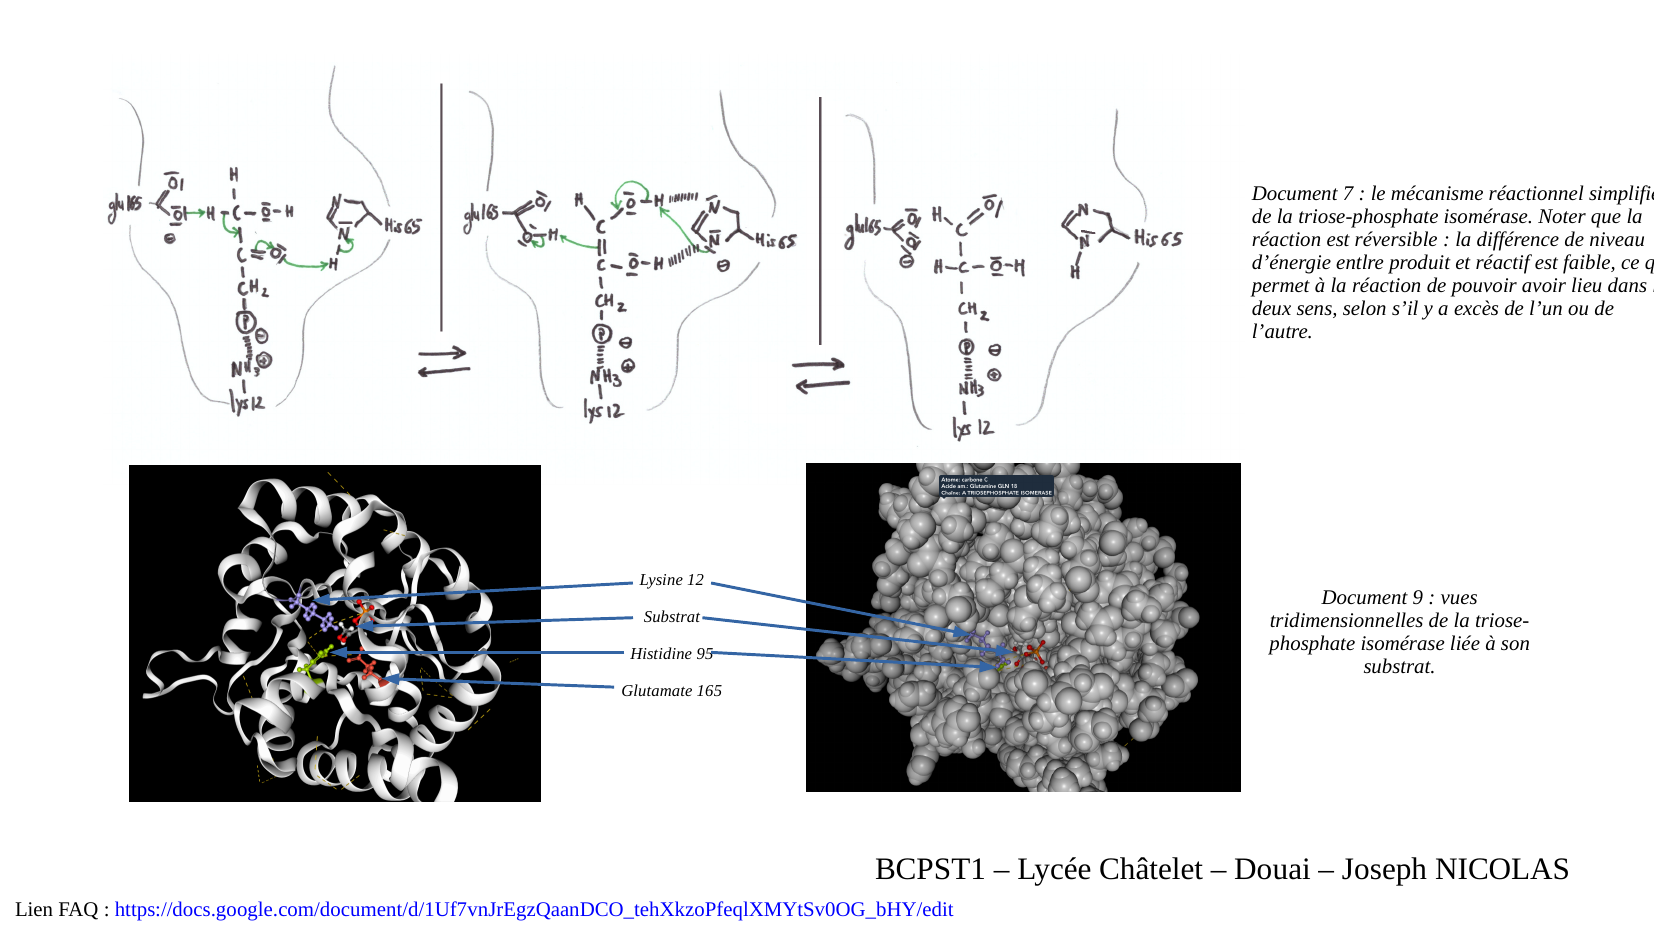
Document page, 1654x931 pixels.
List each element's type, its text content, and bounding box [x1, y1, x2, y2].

text_box Document 7 : le mécanisme réactionnel simplifié de la triose-phosphate isomérase. Noter que la réaction est réversible : la différence de niveau d’énergie entlre produit et réactif est faible, ce qui permet à la réaction de pouvoir avoir lieu dans les deux sens, selon s’il y a excès de l’un ou de l’autre. [1251, 165, 1654, 360]
text_box Lysine 12 Substrat Histidine 95 Glutamate 165 [589, 570, 755, 700]
text_box BCPST1 – Lycée Châtelet – Douai – Joseph NICOLAS [637, 832, 1571, 905]
picture [103, 54, 1245, 802]
text_box Lien FAQ : https://docs.google.com/document/d/1Uf7vnJrEgzQaanDCO_tehXkzoPfeqlXMYtSv0OG_bHY/edit [0, 897, 993, 931]
text_box Document 9 : vues tridimensionnelles de la triose-phosphate isomérase liée à son substrat. [1251, 484, 1548, 780]
